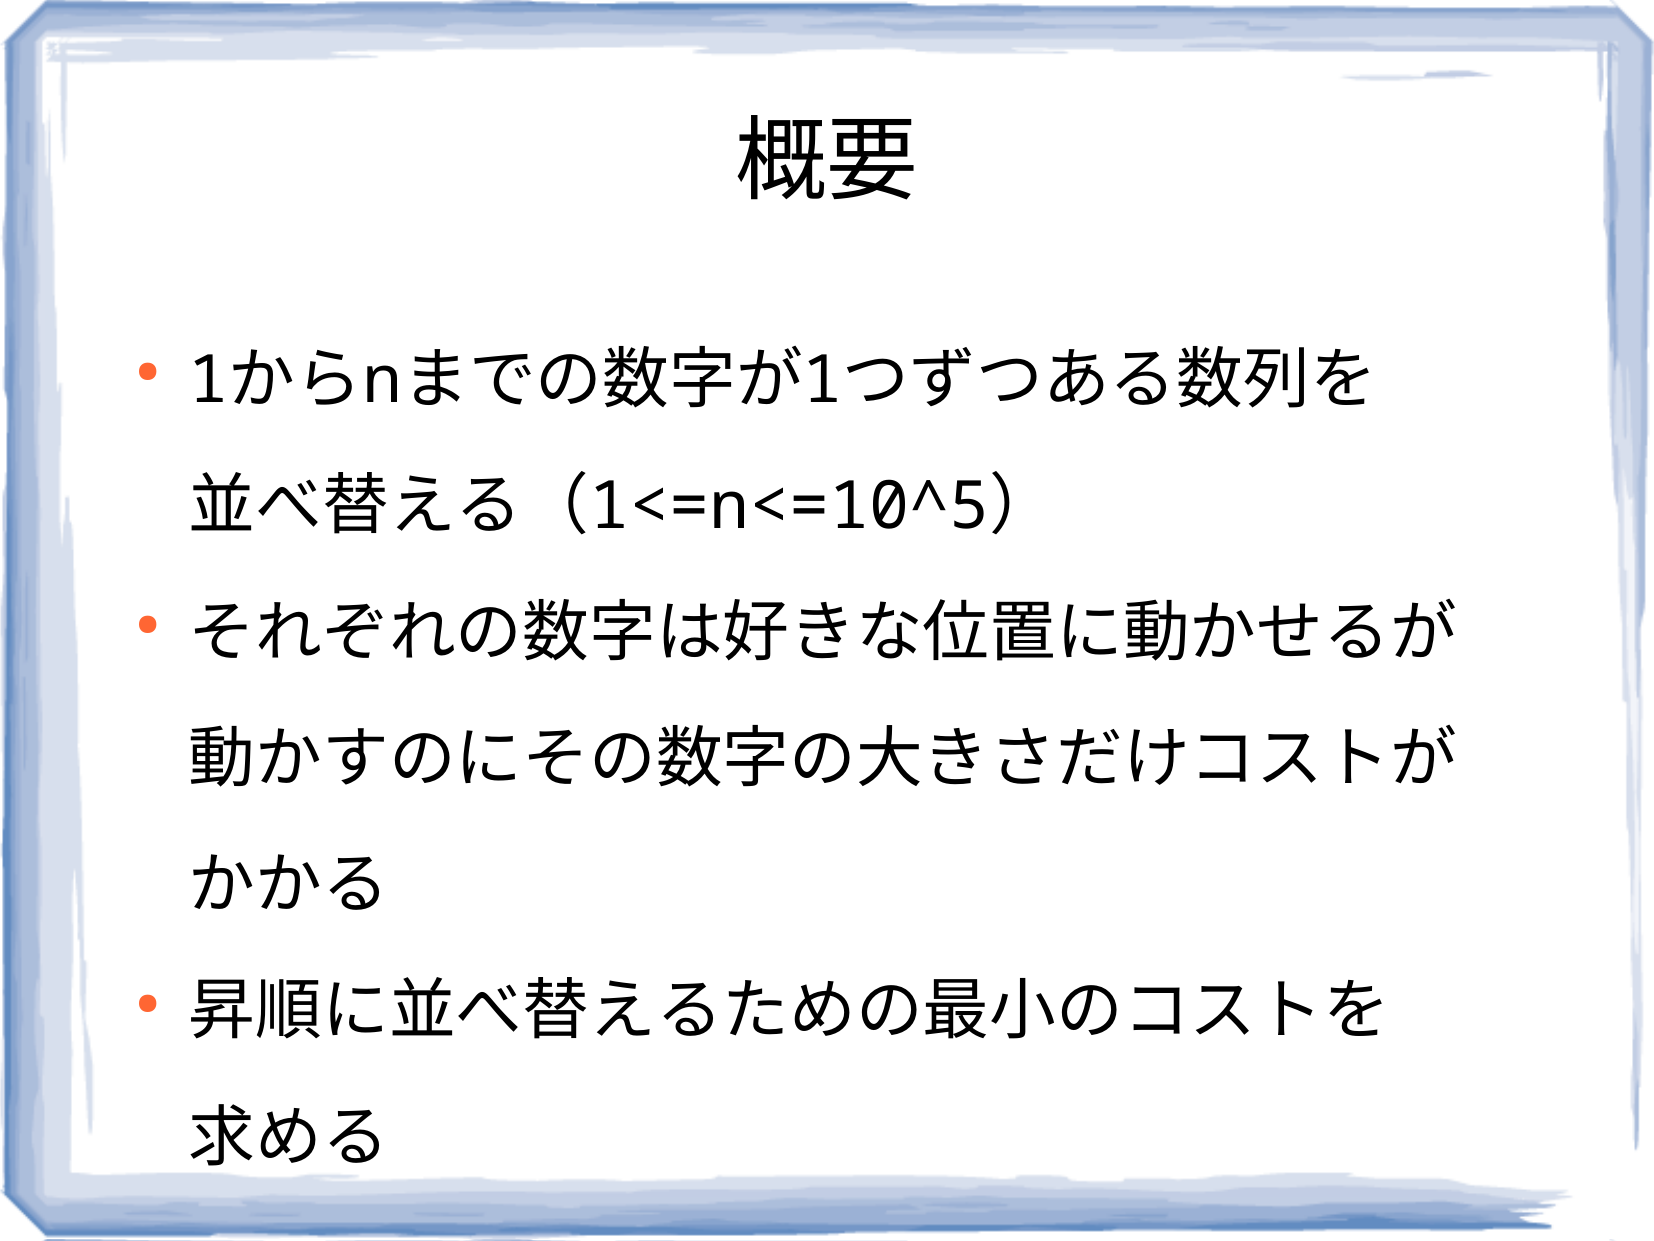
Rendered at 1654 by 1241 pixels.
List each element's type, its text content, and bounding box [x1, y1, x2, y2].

picture [0, 0, 1654, 1241]
title 概要 [82, 49, 1571, 257]
list 1からnまでの数字が1つずつある数列を 並べ替える（1<=n<=10^5） それぞれの数字は好きな位置に動かせるが 動かすのにその数字の大きさだけコストが かかる 昇順に並べ替えるための最小のコストを 求める [118, 324, 1571, 1045]
